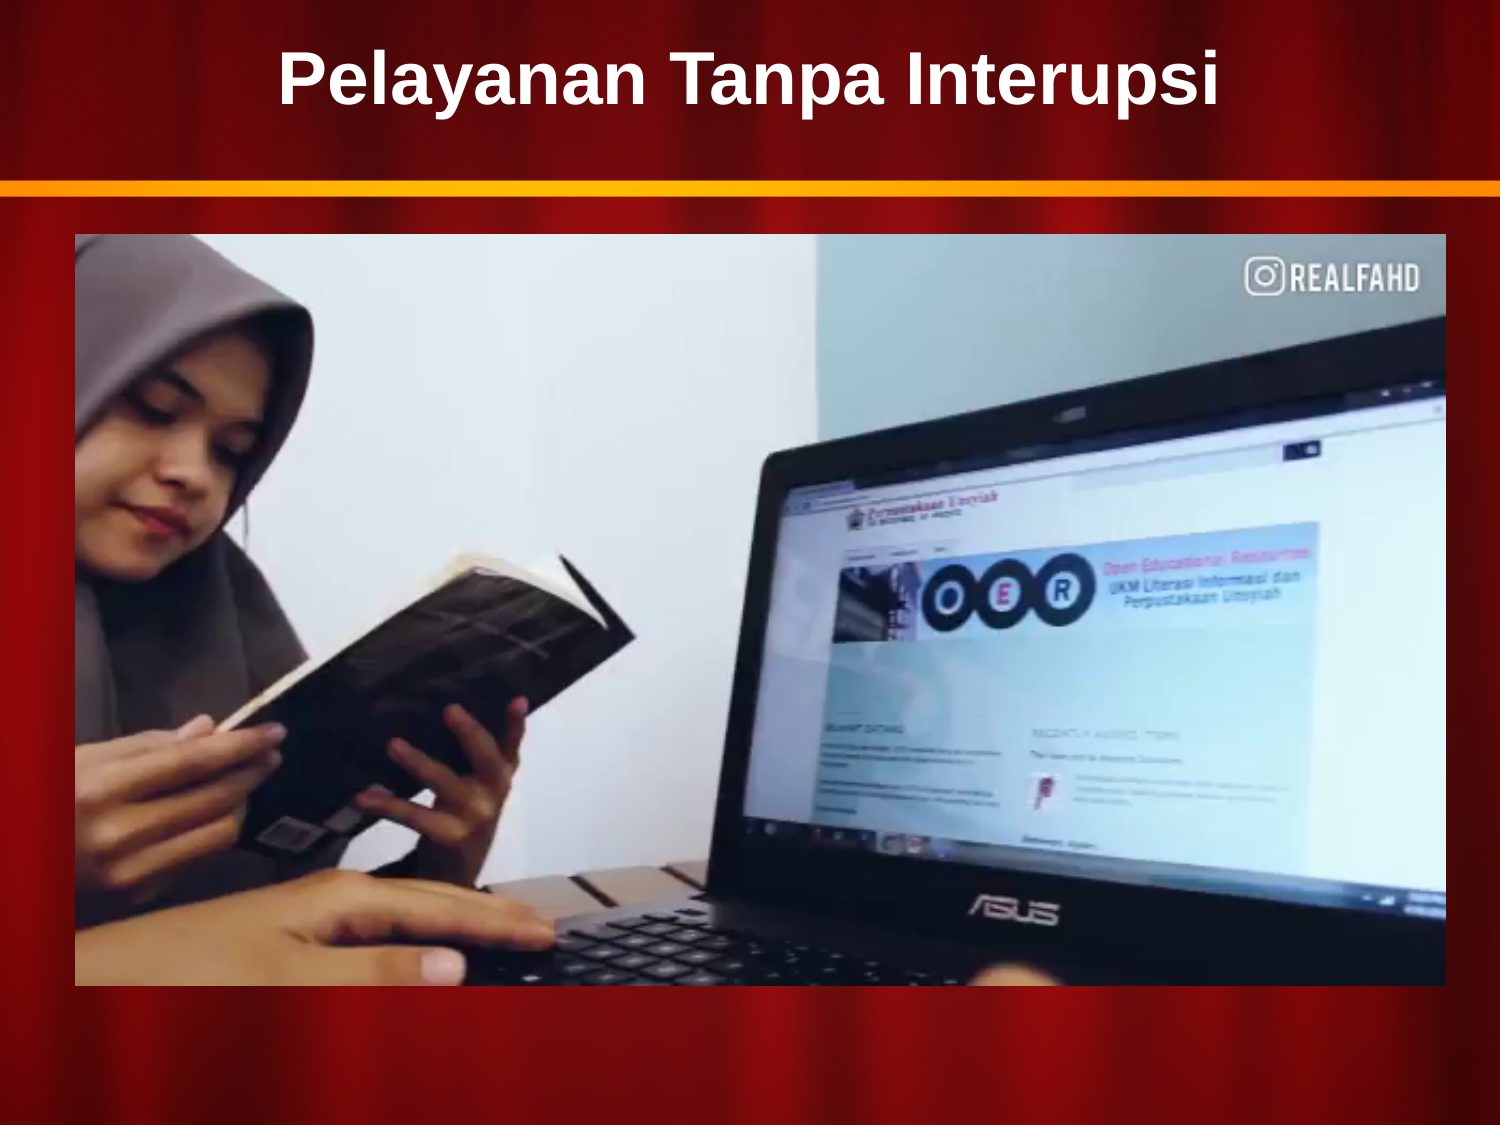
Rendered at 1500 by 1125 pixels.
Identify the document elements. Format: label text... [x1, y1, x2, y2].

title Pelayanan Tanpa Interupsi [75, 31, 1425, 127]
picture [0, 0, 1500, 1125]
text_box [74, 233, 1446, 987]
